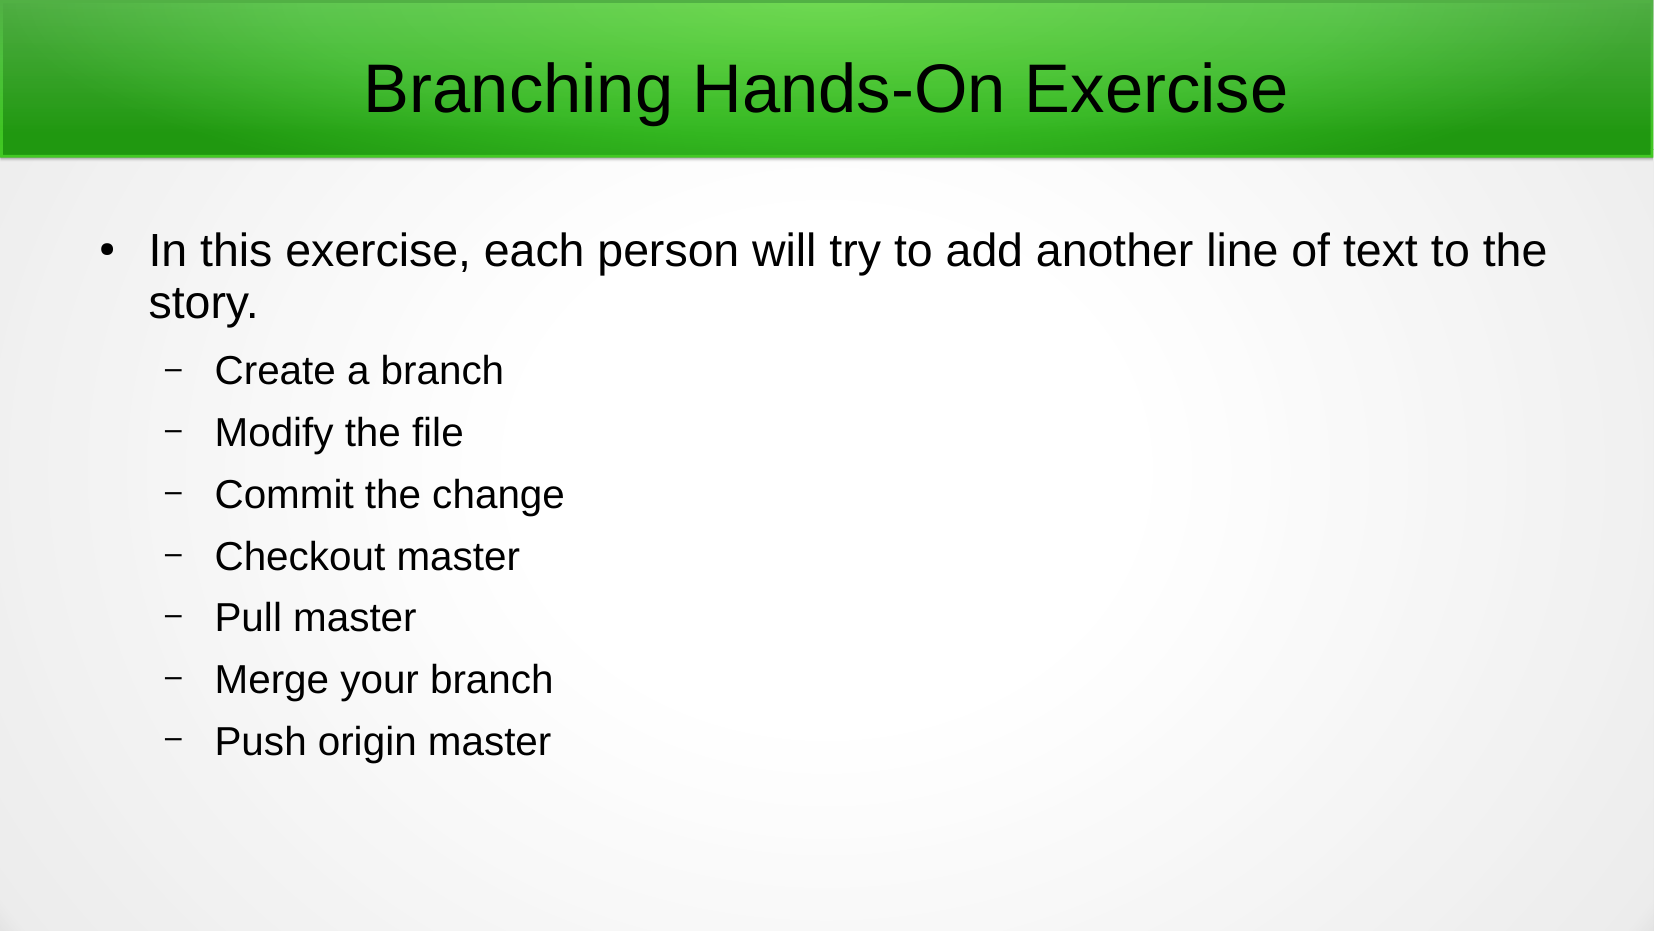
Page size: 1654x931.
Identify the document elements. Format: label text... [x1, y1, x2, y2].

list In this exercise, each person will try to add another line of text to the story. Create a branch Modify the file Commit the change Checkout master Pull master Merge your branch Push origin master [82, 224, 1571, 764]
title Branching Hands-On Exercise [82, 35, 1571, 142]
